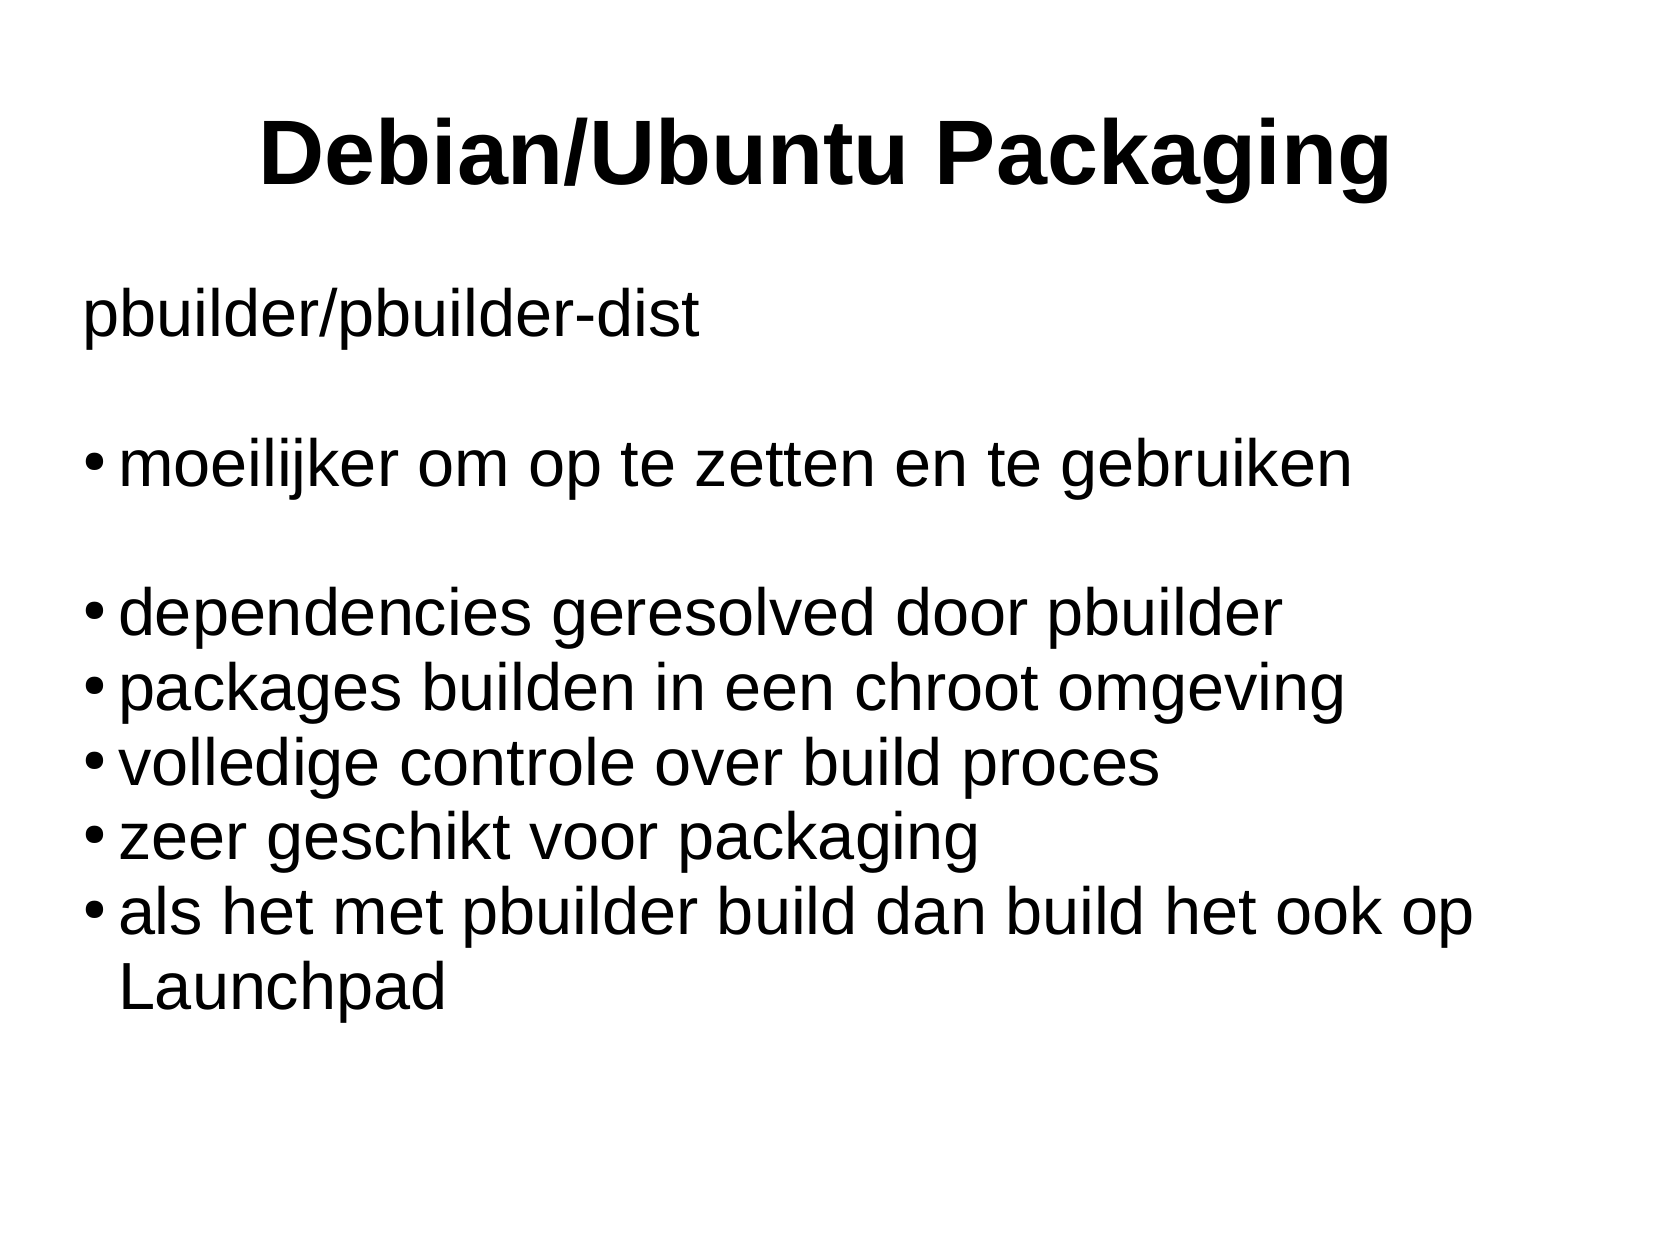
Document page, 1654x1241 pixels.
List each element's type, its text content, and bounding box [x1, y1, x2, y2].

title Debian/Ubuntu Packaging [82, 49, 1571, 257]
subtitle pbuilder/pbuilder-dist moeilijker om op te zetten en te gebruiken dependencies geresolved door pbuilder packages builden in een chroot omgeving volledige controle over build proces zeer geschikt voor packaging als het met pbuilder build dan build het ook op Launchpad [82, 275, 1571, 1024]
